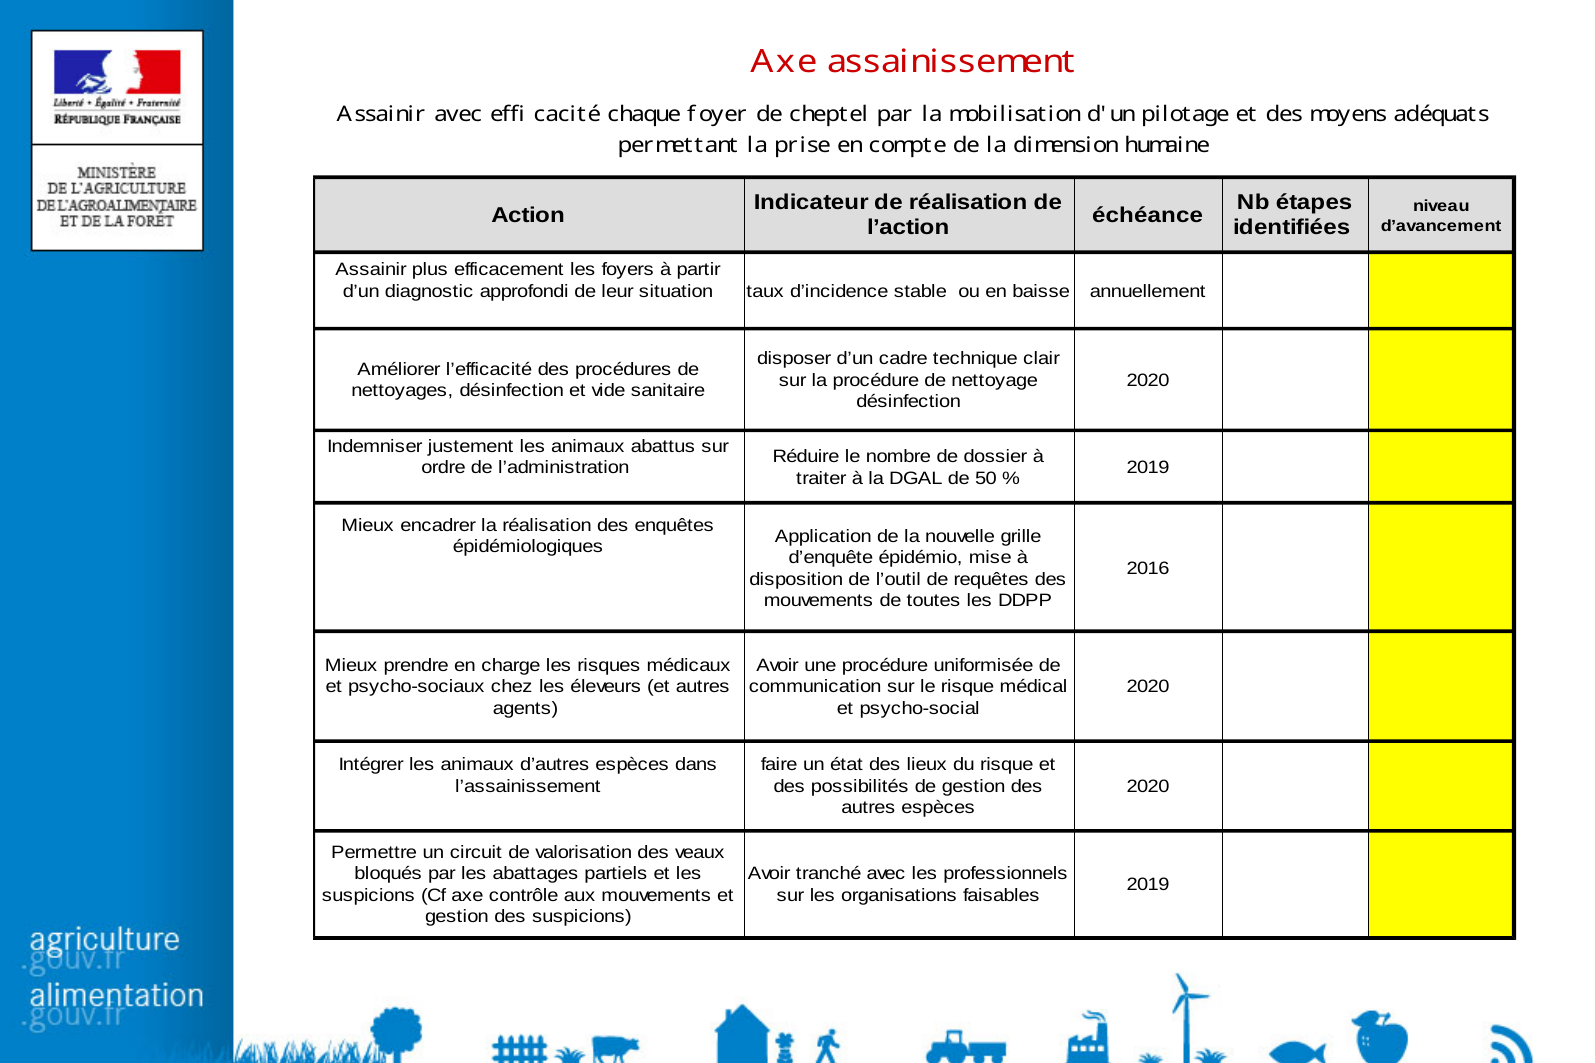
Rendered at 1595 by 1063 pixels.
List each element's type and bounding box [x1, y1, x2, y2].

chart [313, 39, 1595, 1063]
picture [0, 0, 1595, 1063]
